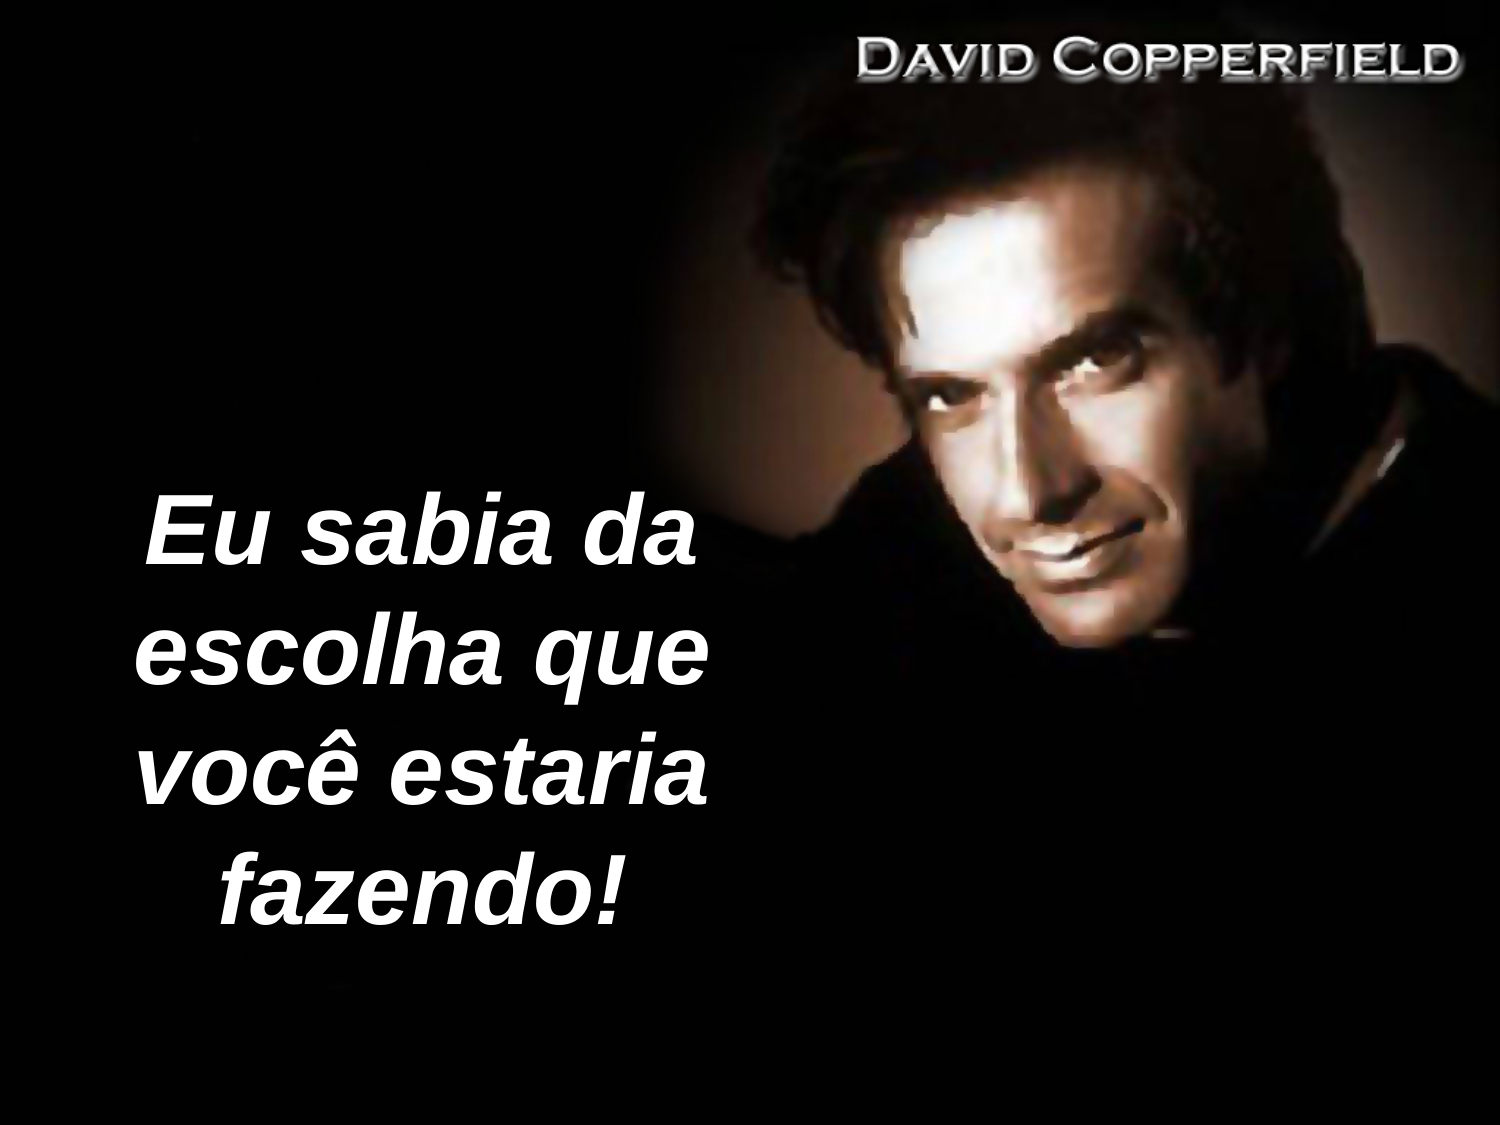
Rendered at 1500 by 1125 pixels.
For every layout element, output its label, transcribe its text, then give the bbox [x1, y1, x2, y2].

text_box Eu sabia da escolha que você estaria fazendo! [69, 457, 775, 953]
picture [0, 0, 1500, 1125]
